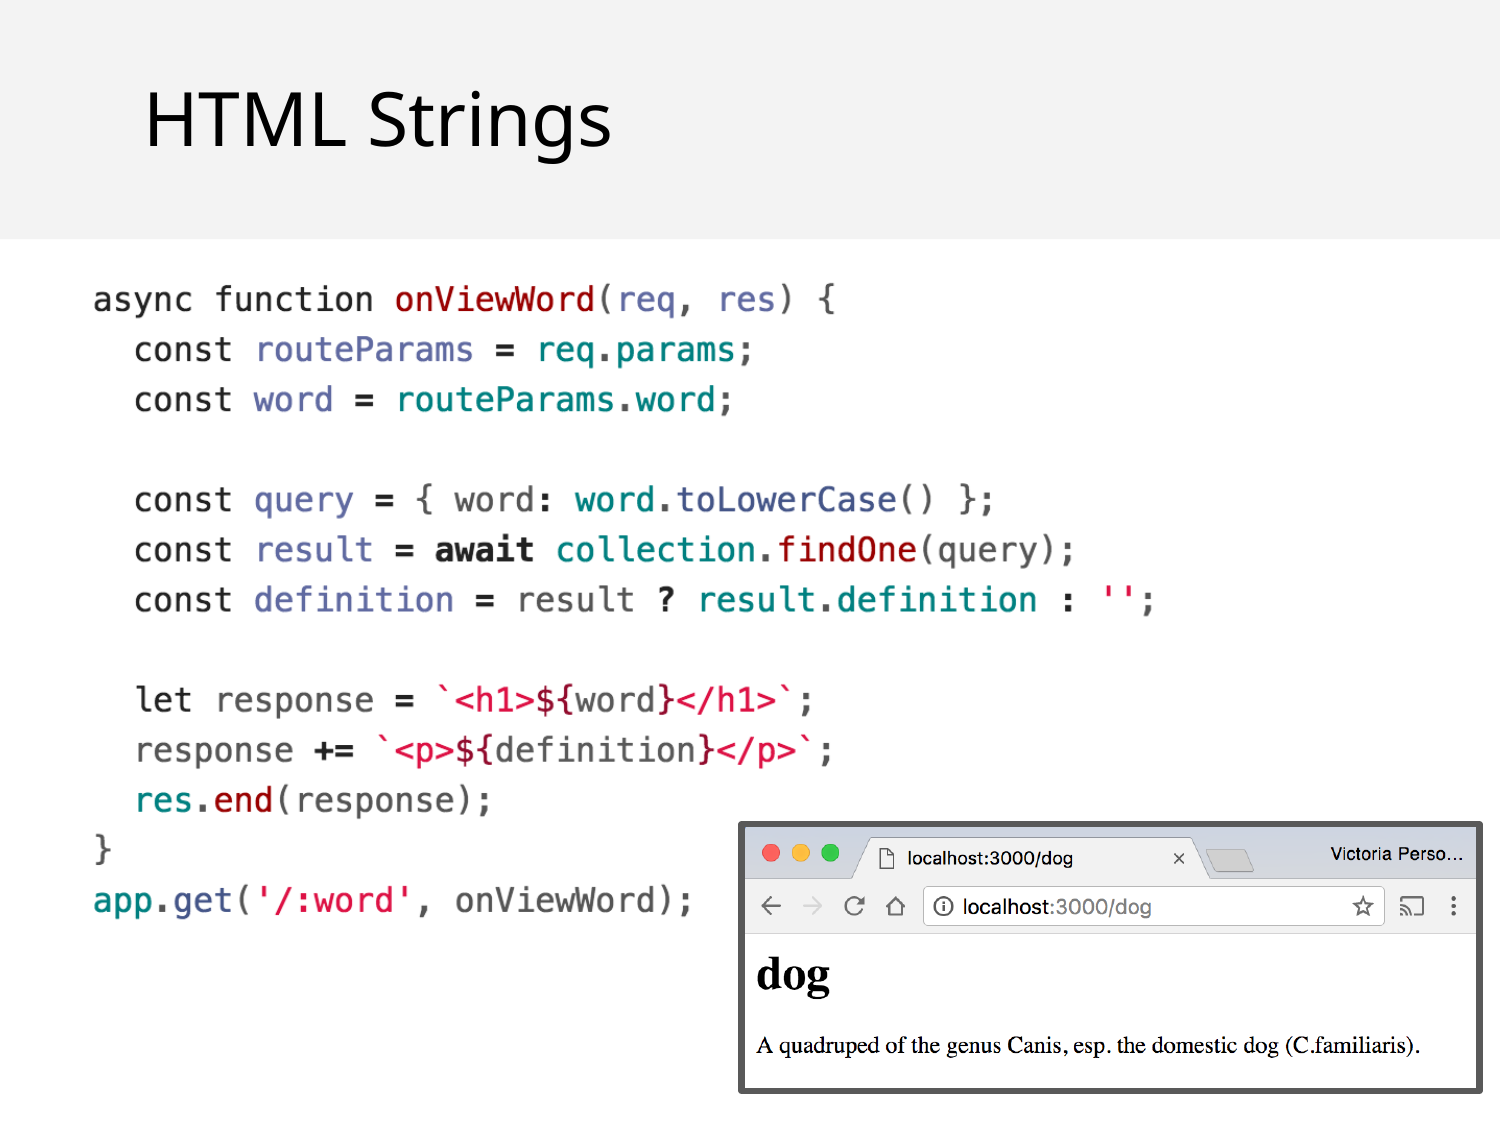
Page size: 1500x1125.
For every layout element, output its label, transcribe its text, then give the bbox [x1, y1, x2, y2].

title HTML Strings [128, 56, 1372, 183]
picture [65, 261, 1182, 938]
picture [744, 827, 1477, 1088]
